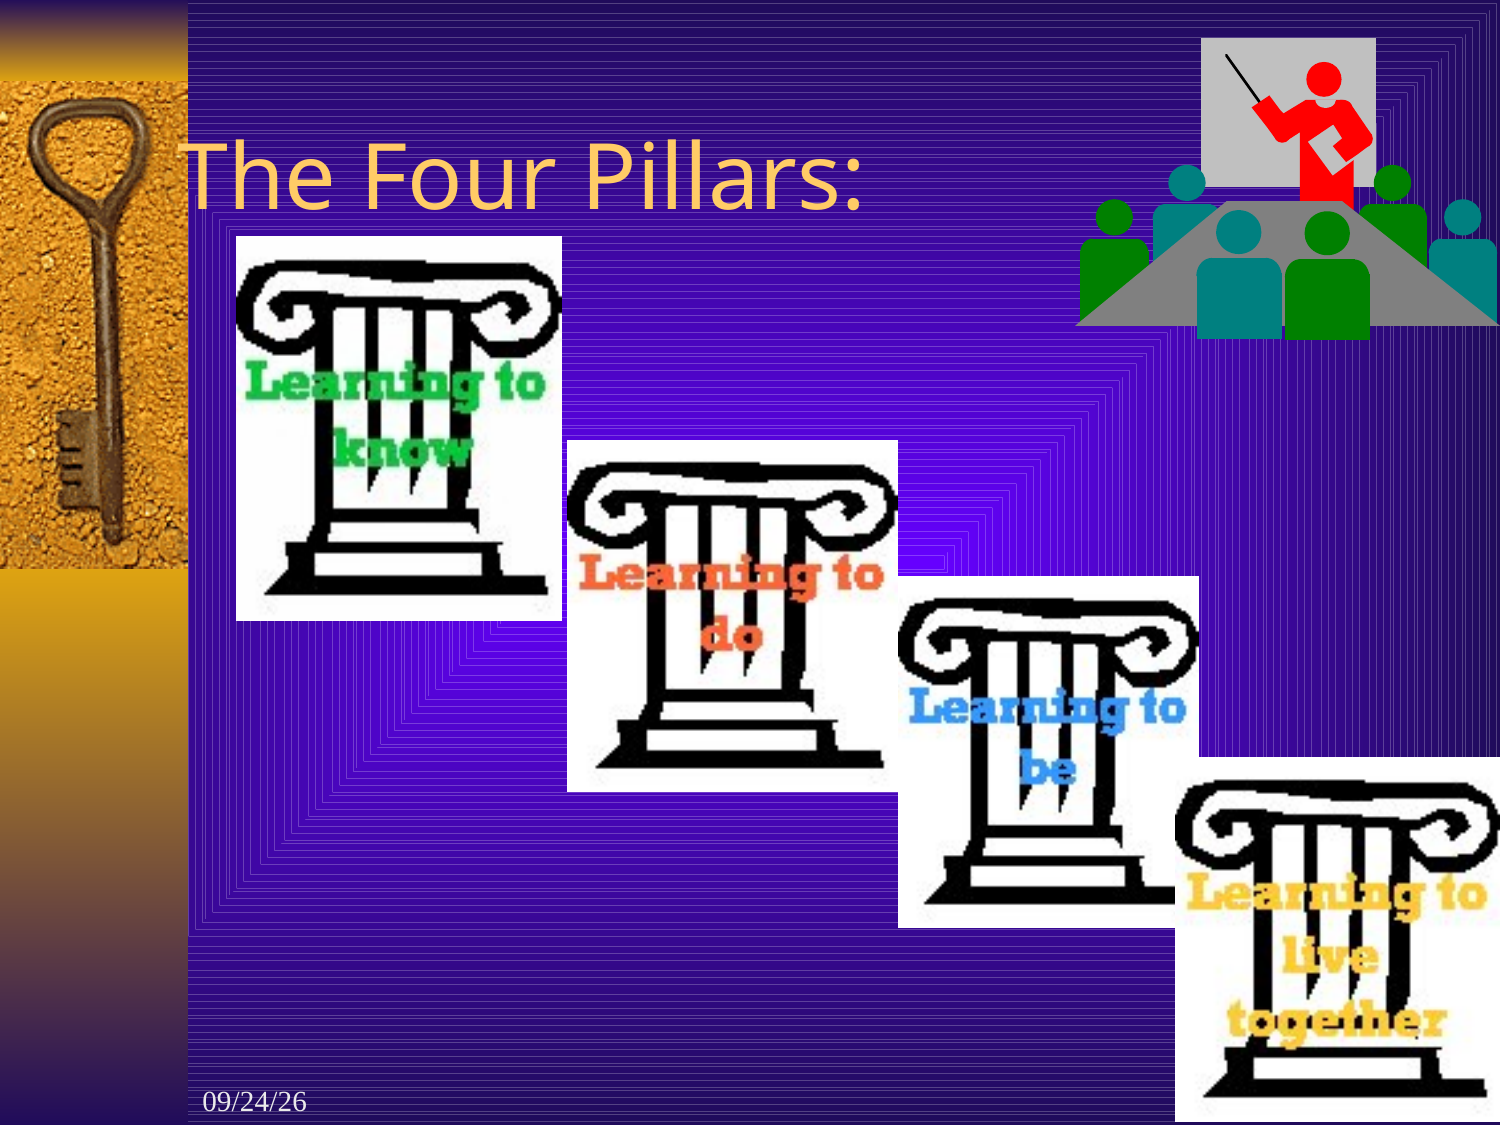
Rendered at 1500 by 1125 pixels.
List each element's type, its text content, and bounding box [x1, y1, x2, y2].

picture [0, 81, 188, 569]
picture [236, 236, 562, 621]
picture [1074, 37, 1500, 341]
picture [567, 440, 1500, 1123]
title The Four Pillars: [162, 74, 1438, 273]
